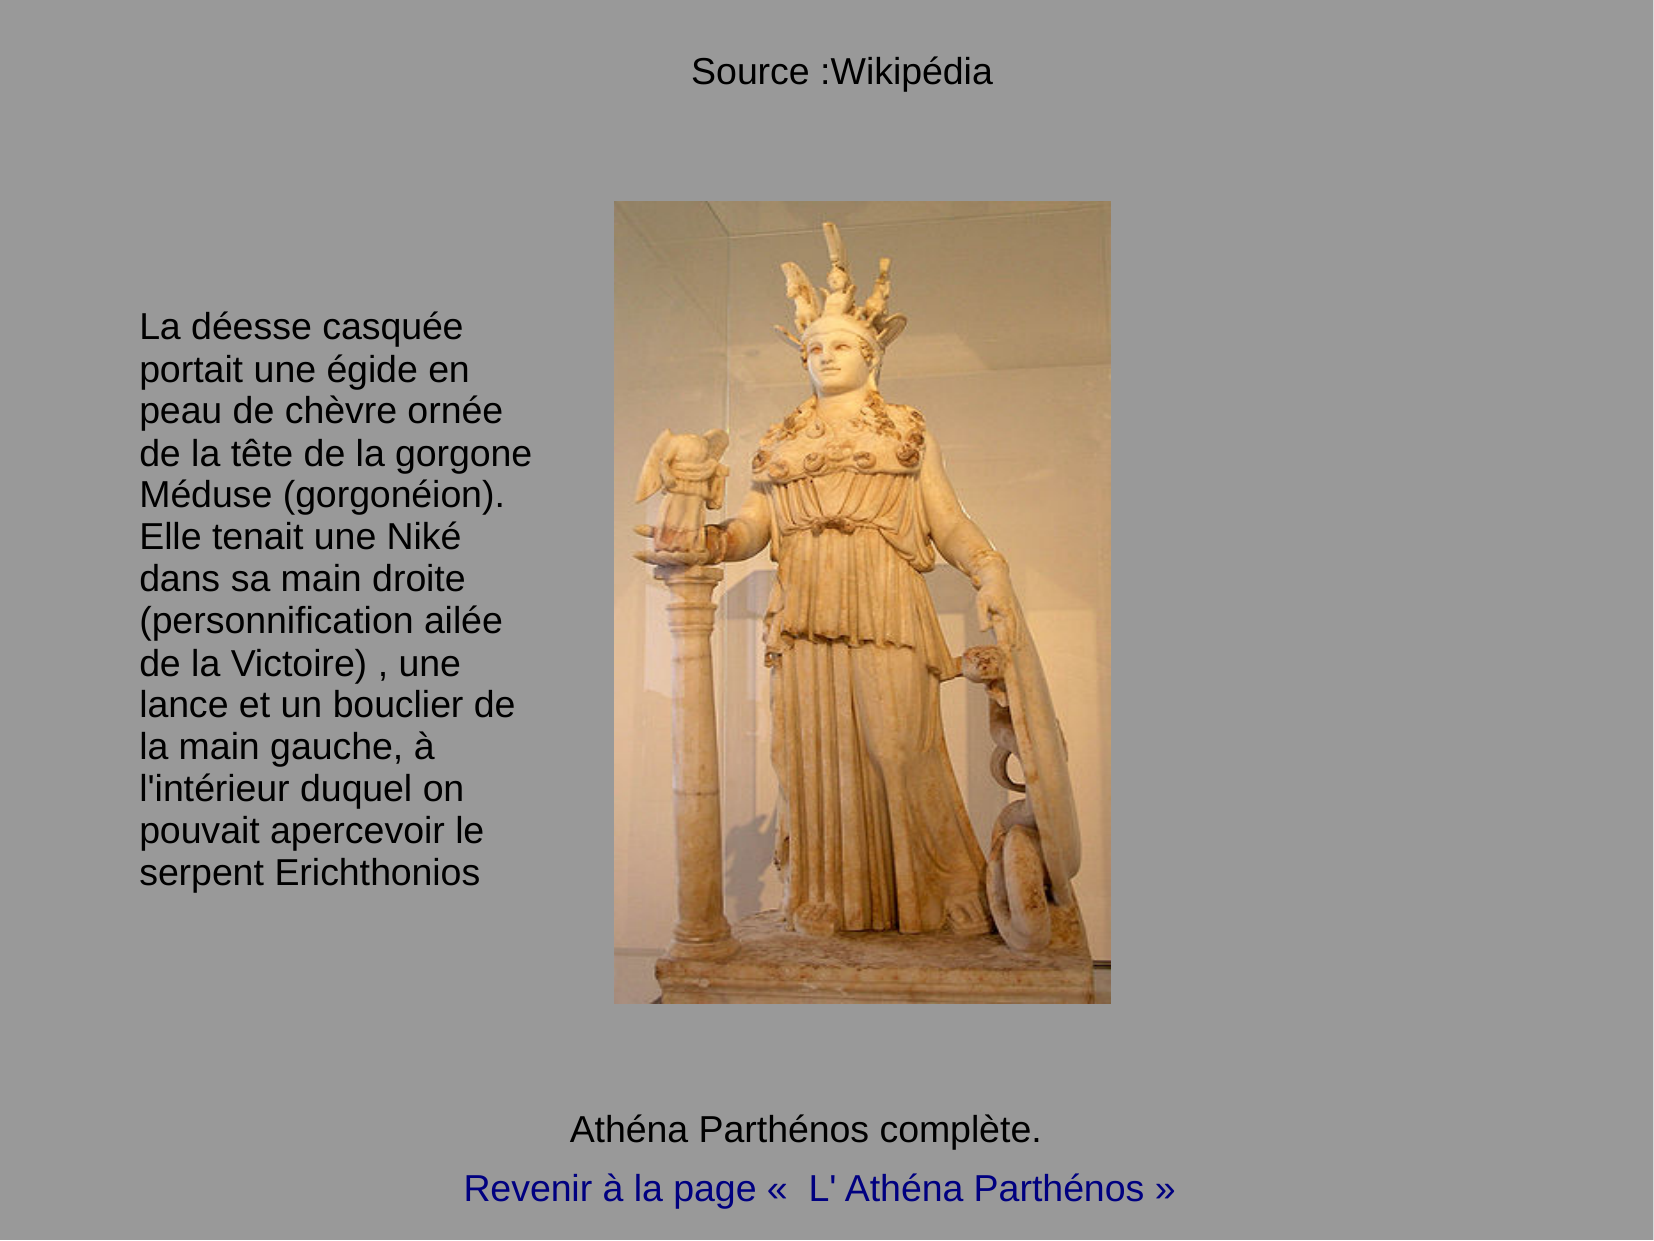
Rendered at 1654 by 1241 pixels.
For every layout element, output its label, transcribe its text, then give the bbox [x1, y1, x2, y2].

text_box Revenir à la page « L' Athéna Parthénos » [448, 1159, 1191, 1217]
text_box Athéna Parthénos complète. [555, 1100, 1134, 1158]
text_box La déesse casquée portait une égide en peau de chèvre ornée de la tête de la gorgone Méduse (gorgonéion). Elle tenait une Niké dans sa main droite (personnification ailée de la Victoire) , une lance et un bouclier de la main gauche, à l'intérieur duquel on pouvait apercevoir le serpent Erichthonios [124, 298, 560, 903]
text_box Source :Wikipédia [676, 43, 1011, 101]
picture [614, 201, 1111, 1004]
